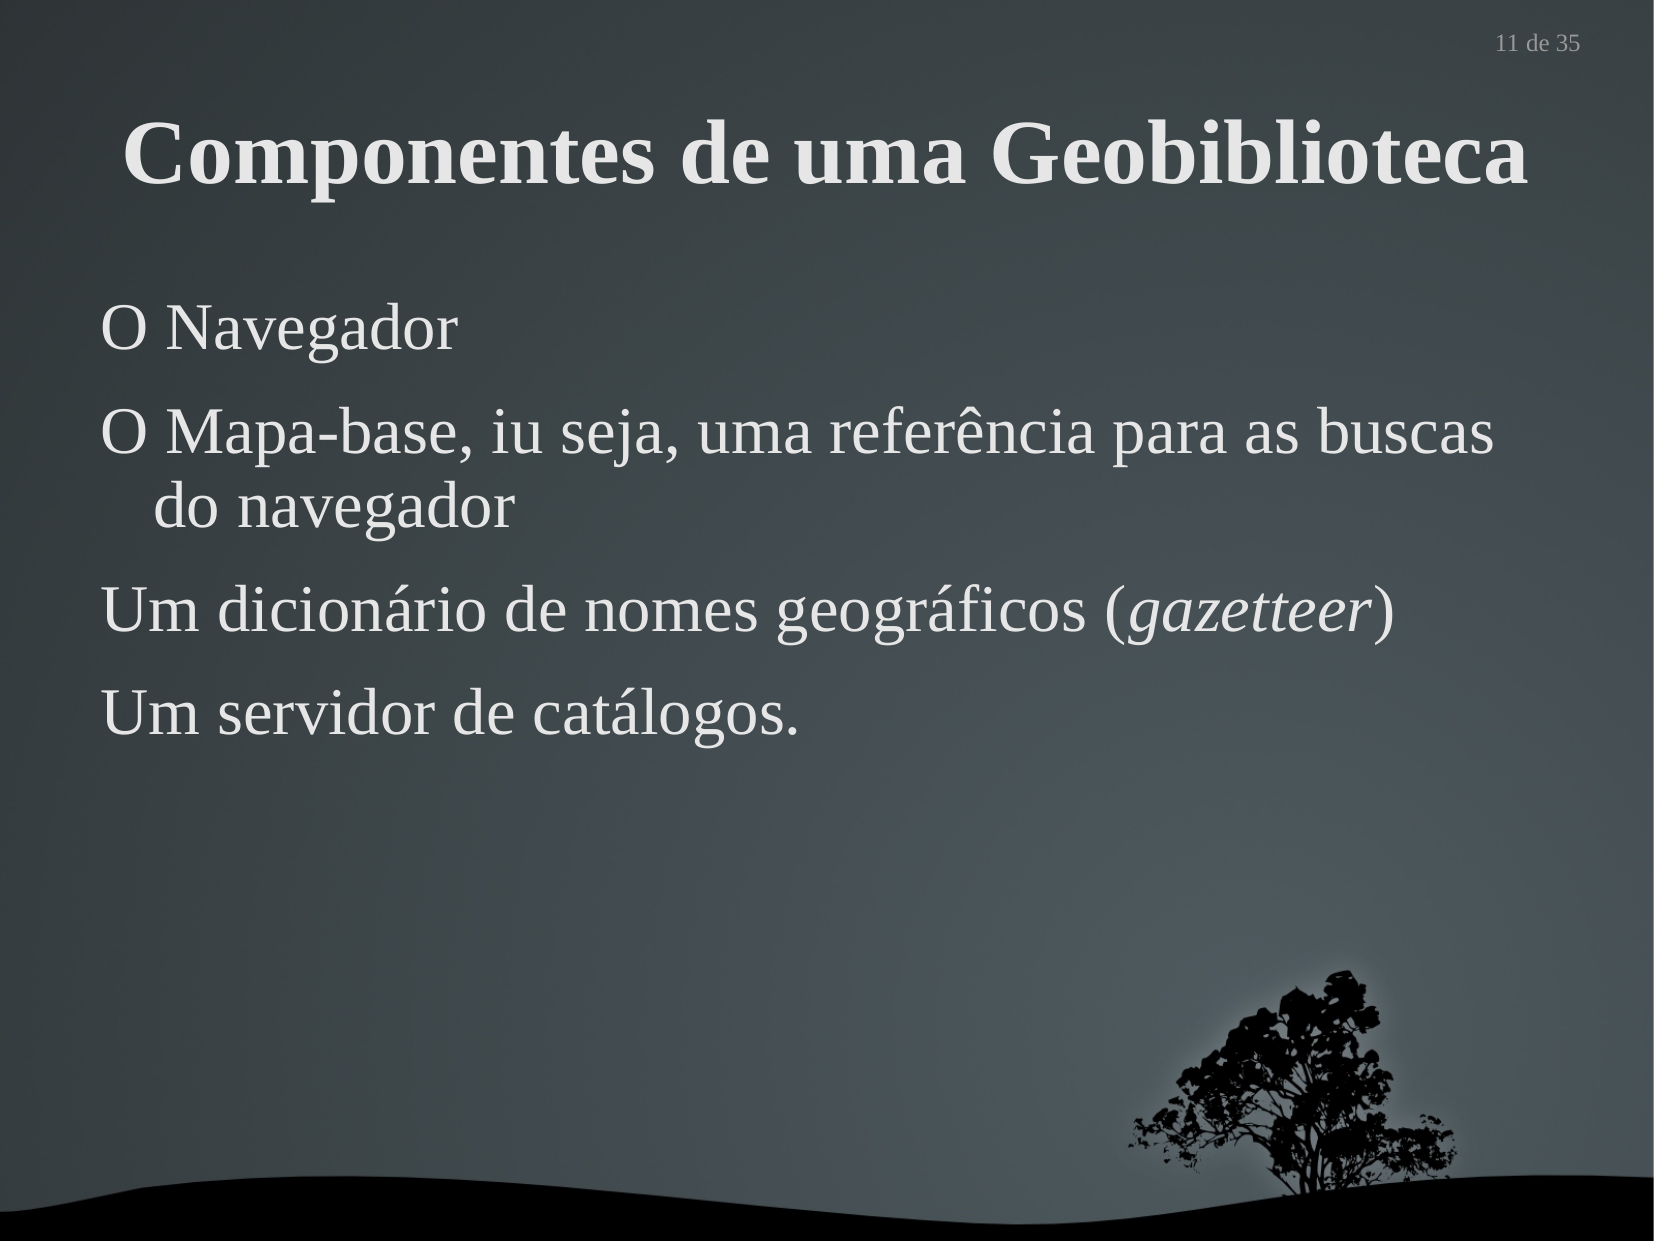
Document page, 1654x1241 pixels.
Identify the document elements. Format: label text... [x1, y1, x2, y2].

list O Navegador O Mapa-base, iu seja, uma referência para as buscas do navegador Um dicionário de nomes geográficos (gazetteer) Um servidor de catálogos. [82, 290, 1571, 1094]
title Componentes de uma Geobiblioteca [82, 56, 1571, 250]
picture [0, 0, 1654, 1241]
